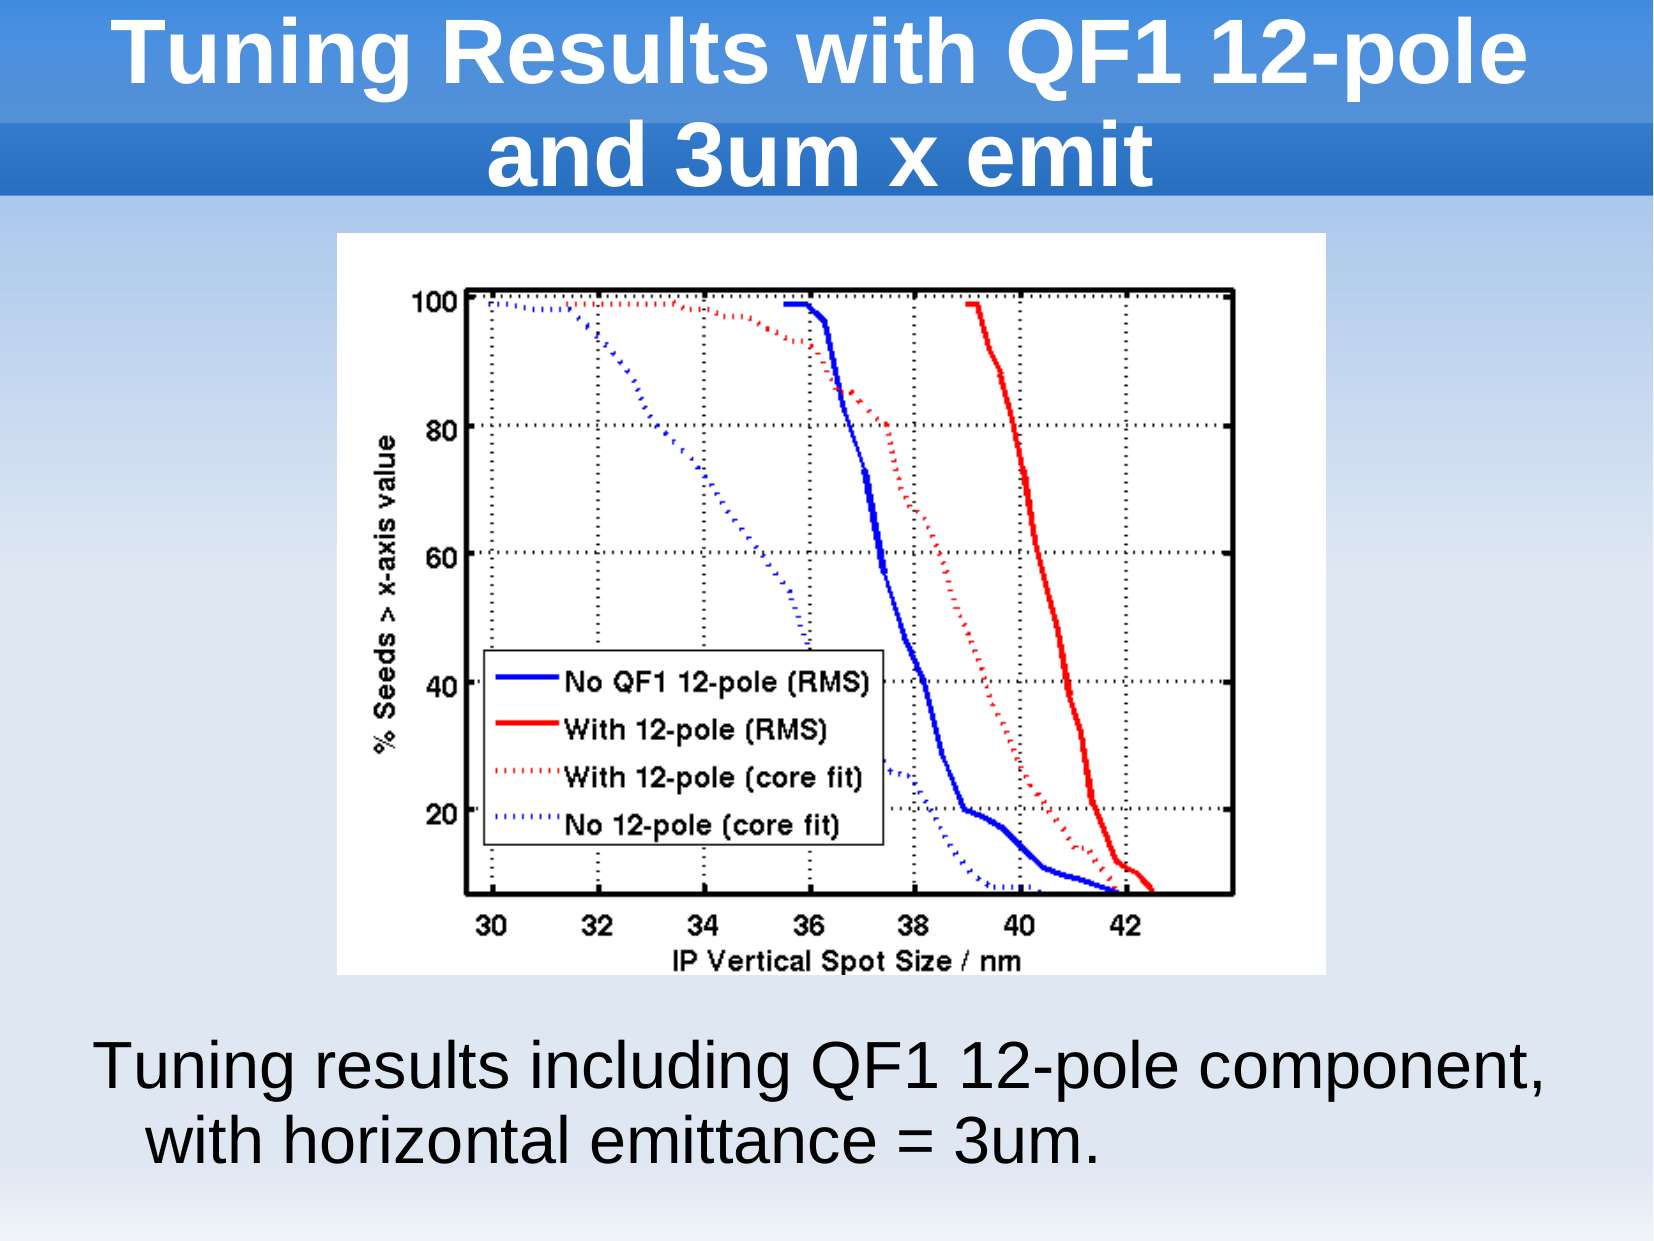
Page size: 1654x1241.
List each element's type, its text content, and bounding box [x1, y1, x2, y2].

title Tuning Results with QF1 12-pole and 3um x emit [76, 0, 1565, 208]
list Tuning results including QF1 12-pole component, with horizontal emittance = 3um. [75, 1028, 1563, 1201]
picture [0, 0, 1654, 1241]
